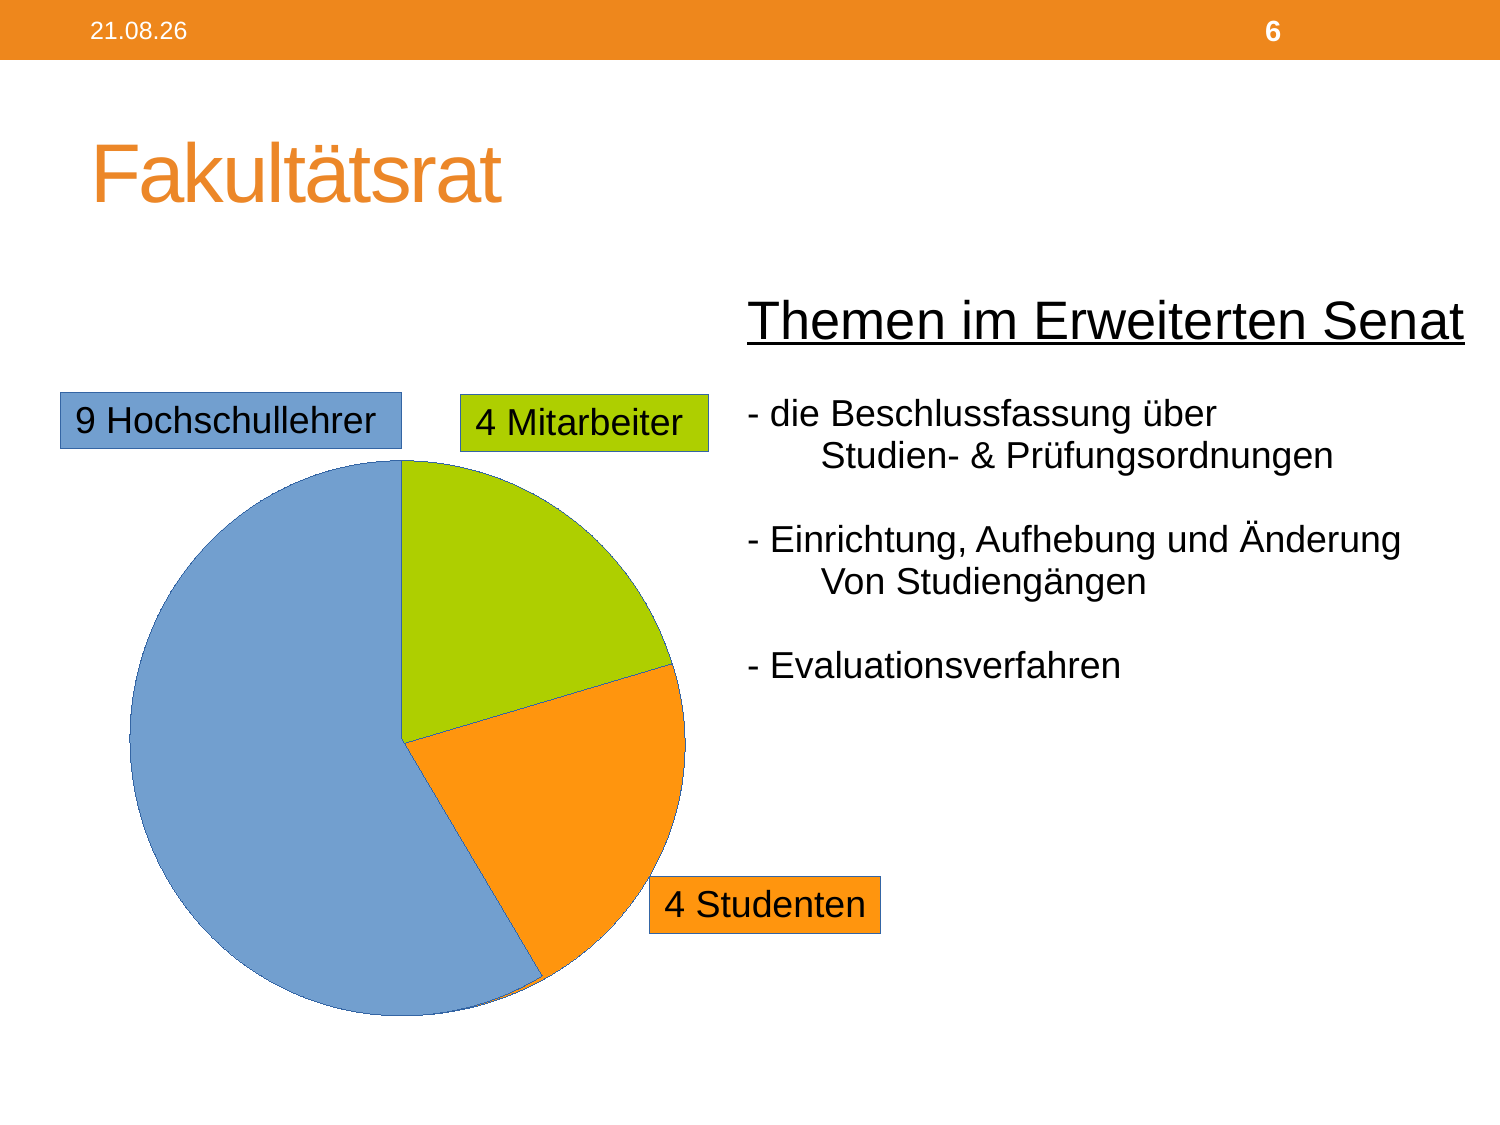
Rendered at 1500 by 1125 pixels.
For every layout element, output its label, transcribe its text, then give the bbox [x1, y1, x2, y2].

text_box 9 Hochschullehrer [60, 392, 402, 449]
text_box [129, 460, 686, 1016]
slide_number <Foliennummer> [1250, 3, 1425, 57]
text_box 4 Studenten [649, 876, 881, 934]
text_box 4 Mitarbeiter [460, 394, 709, 452]
text_box Themen im Erweiterten Senat - die Beschlussfassung über Studien- & Prüfungsordnungen - Einrichtung, Aufhebung und Änderung Von Studiengängen - Evaluationsverfahren [732, 282, 1481, 863]
title Fakultätsrat [75, 87, 1425, 250]
slide_number 03.10.16 [75, 3, 550, 57]
